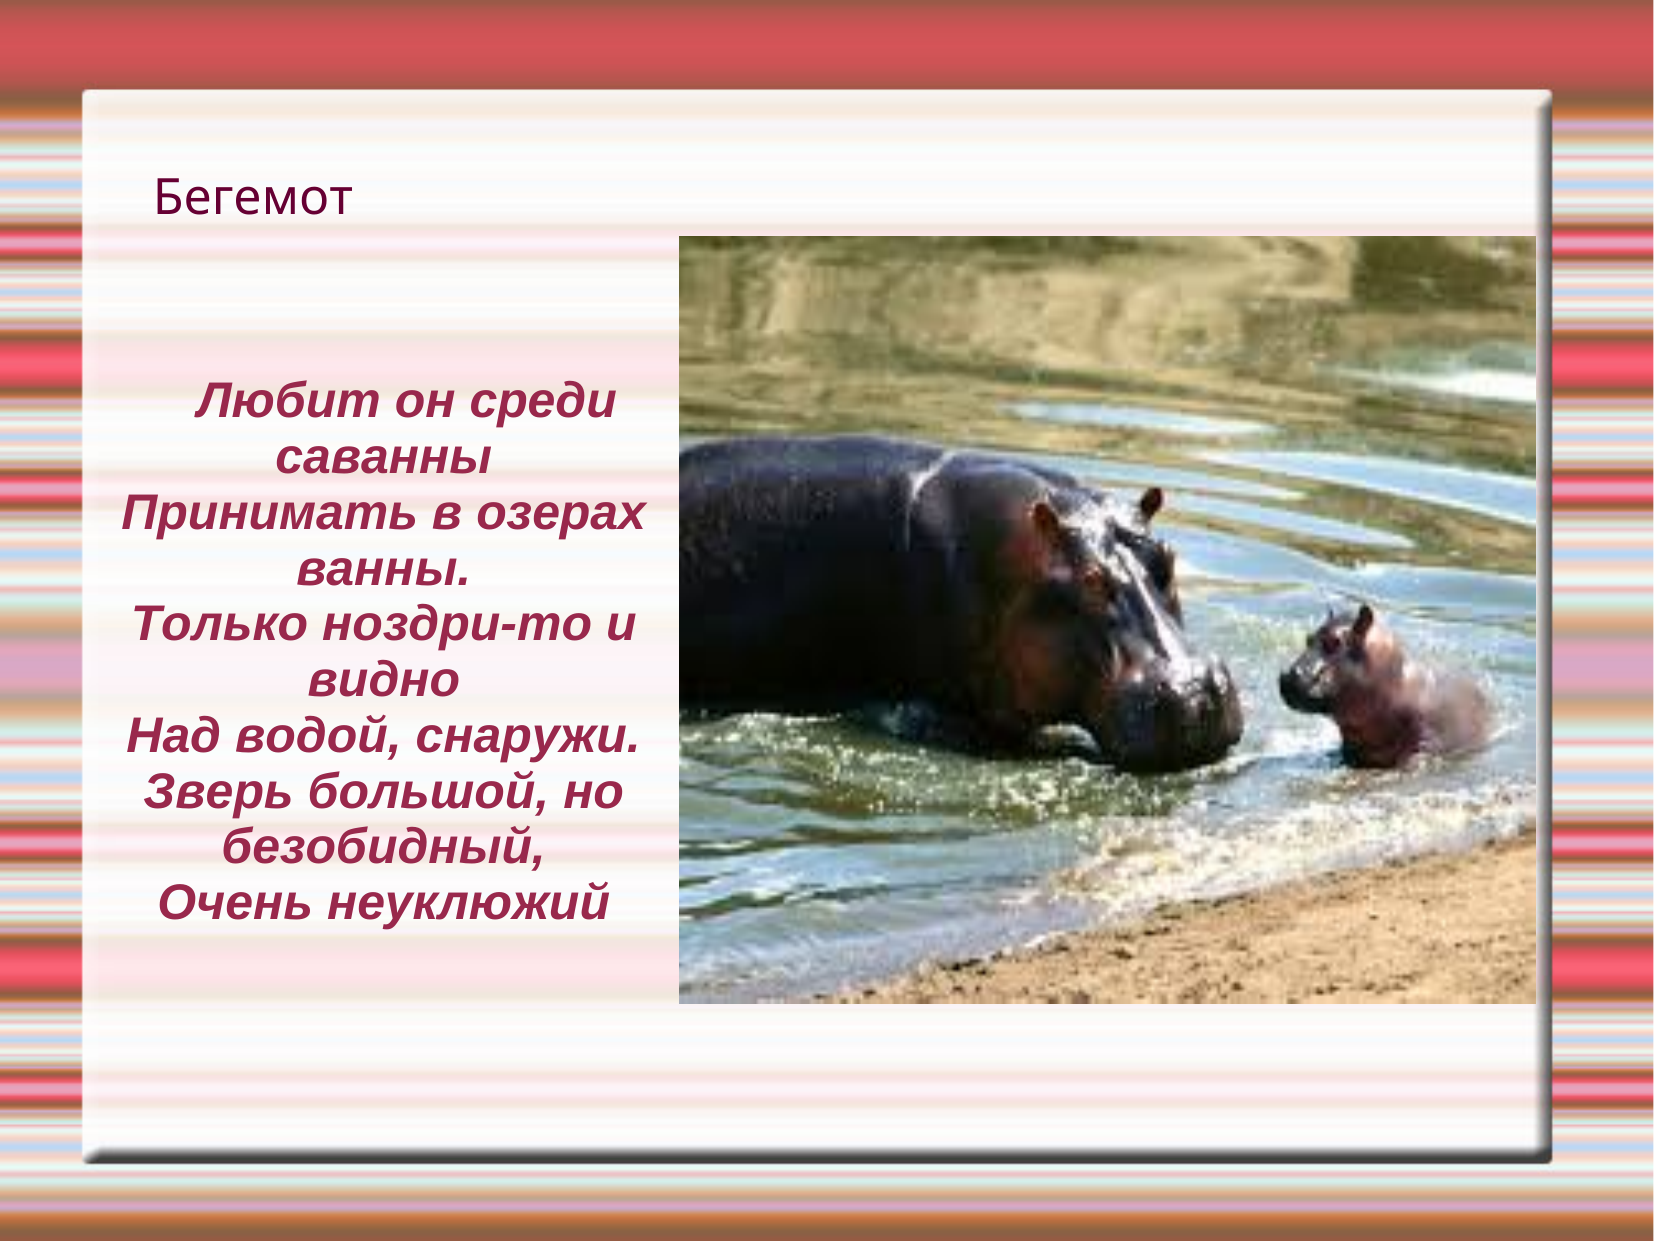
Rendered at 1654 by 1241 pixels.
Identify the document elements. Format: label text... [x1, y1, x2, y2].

picture [0, 0, 1654, 1241]
title Любит он среди саванны Принимать в озерах ванны. Только ноздри-то и видно Над водой, снаружи. Зверь большой, но безобидный, Очень неуклюжий [88, 295, 680, 1008]
list Бегемот [152, 105, 532, 266]
